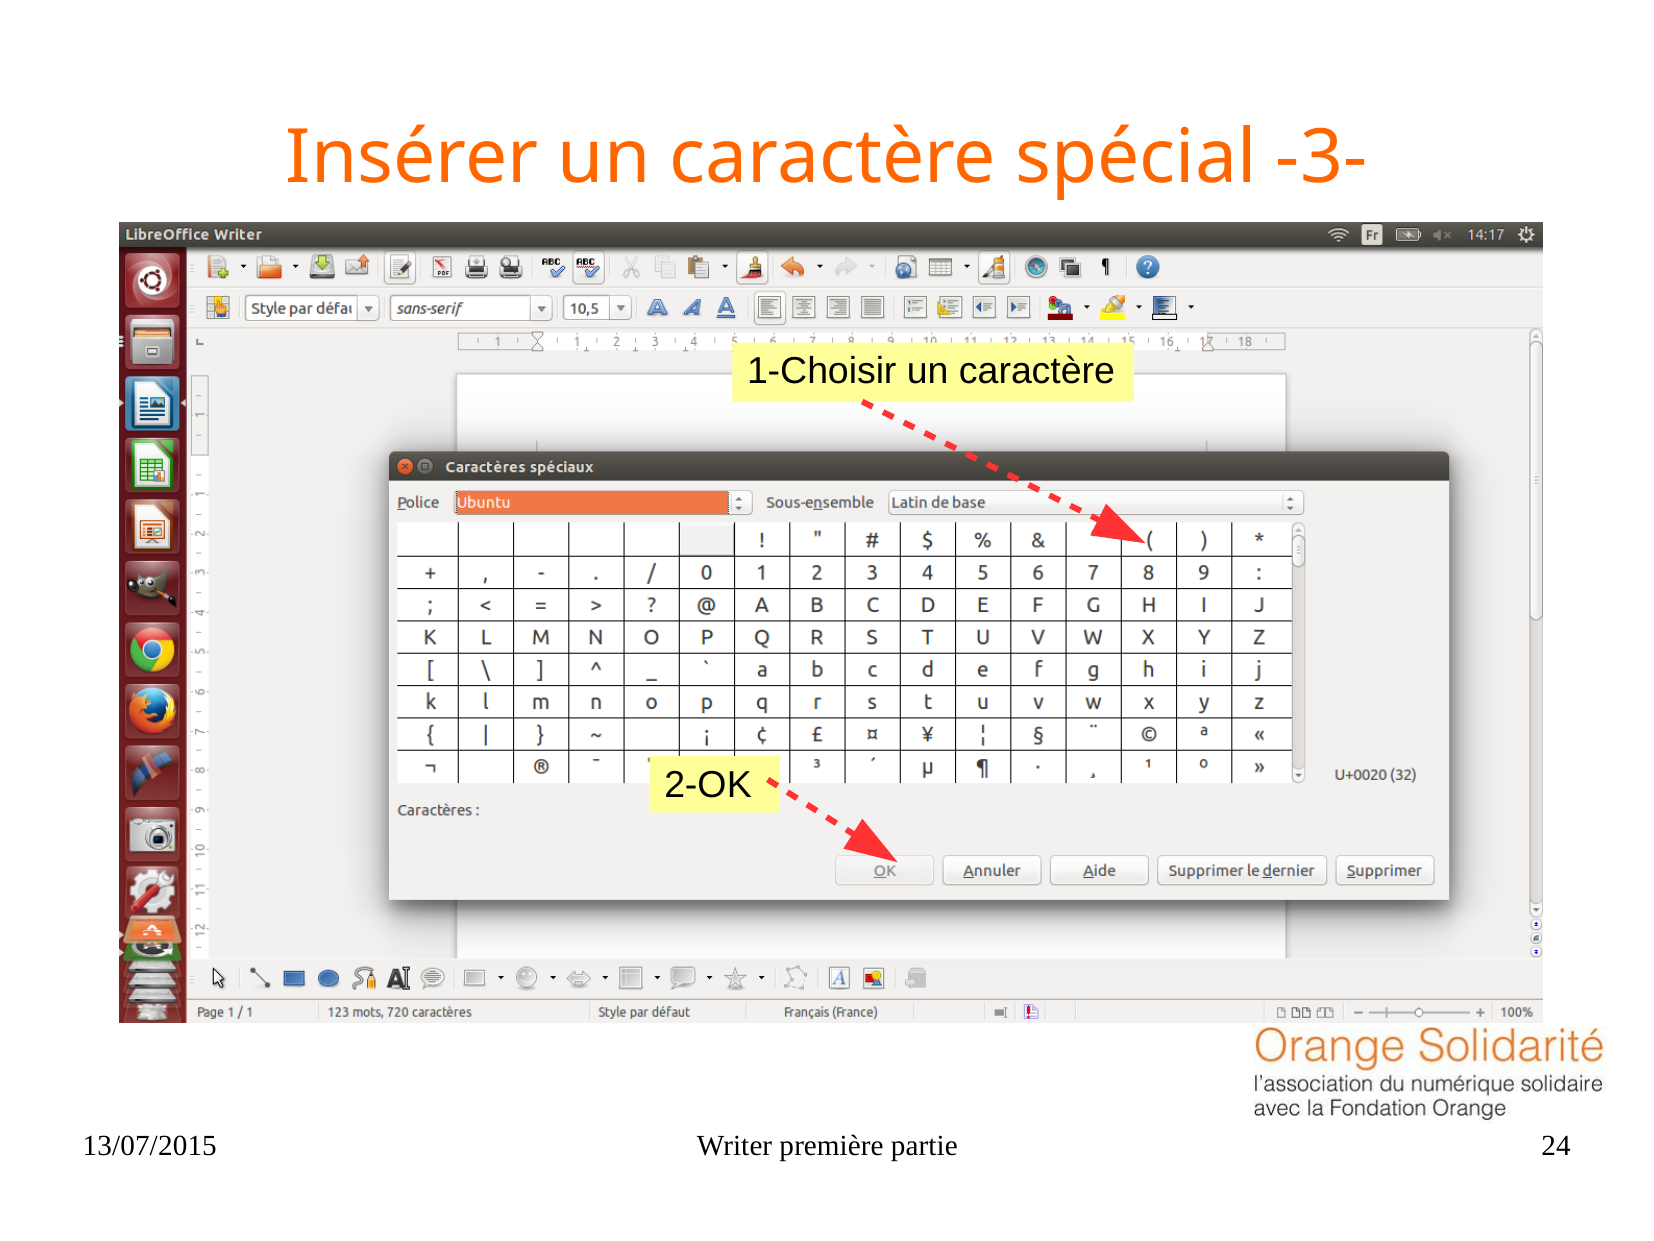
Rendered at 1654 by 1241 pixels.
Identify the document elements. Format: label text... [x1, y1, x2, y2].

title Insérer un caractère spécial -3- [82, 49, 1571, 257]
picture [1254, 1027, 1607, 1126]
text_box 2-OK [649, 755, 780, 813]
text_box 1-Choisir un caractère [732, 342, 1134, 402]
picture [119, 222, 1543, 1023]
